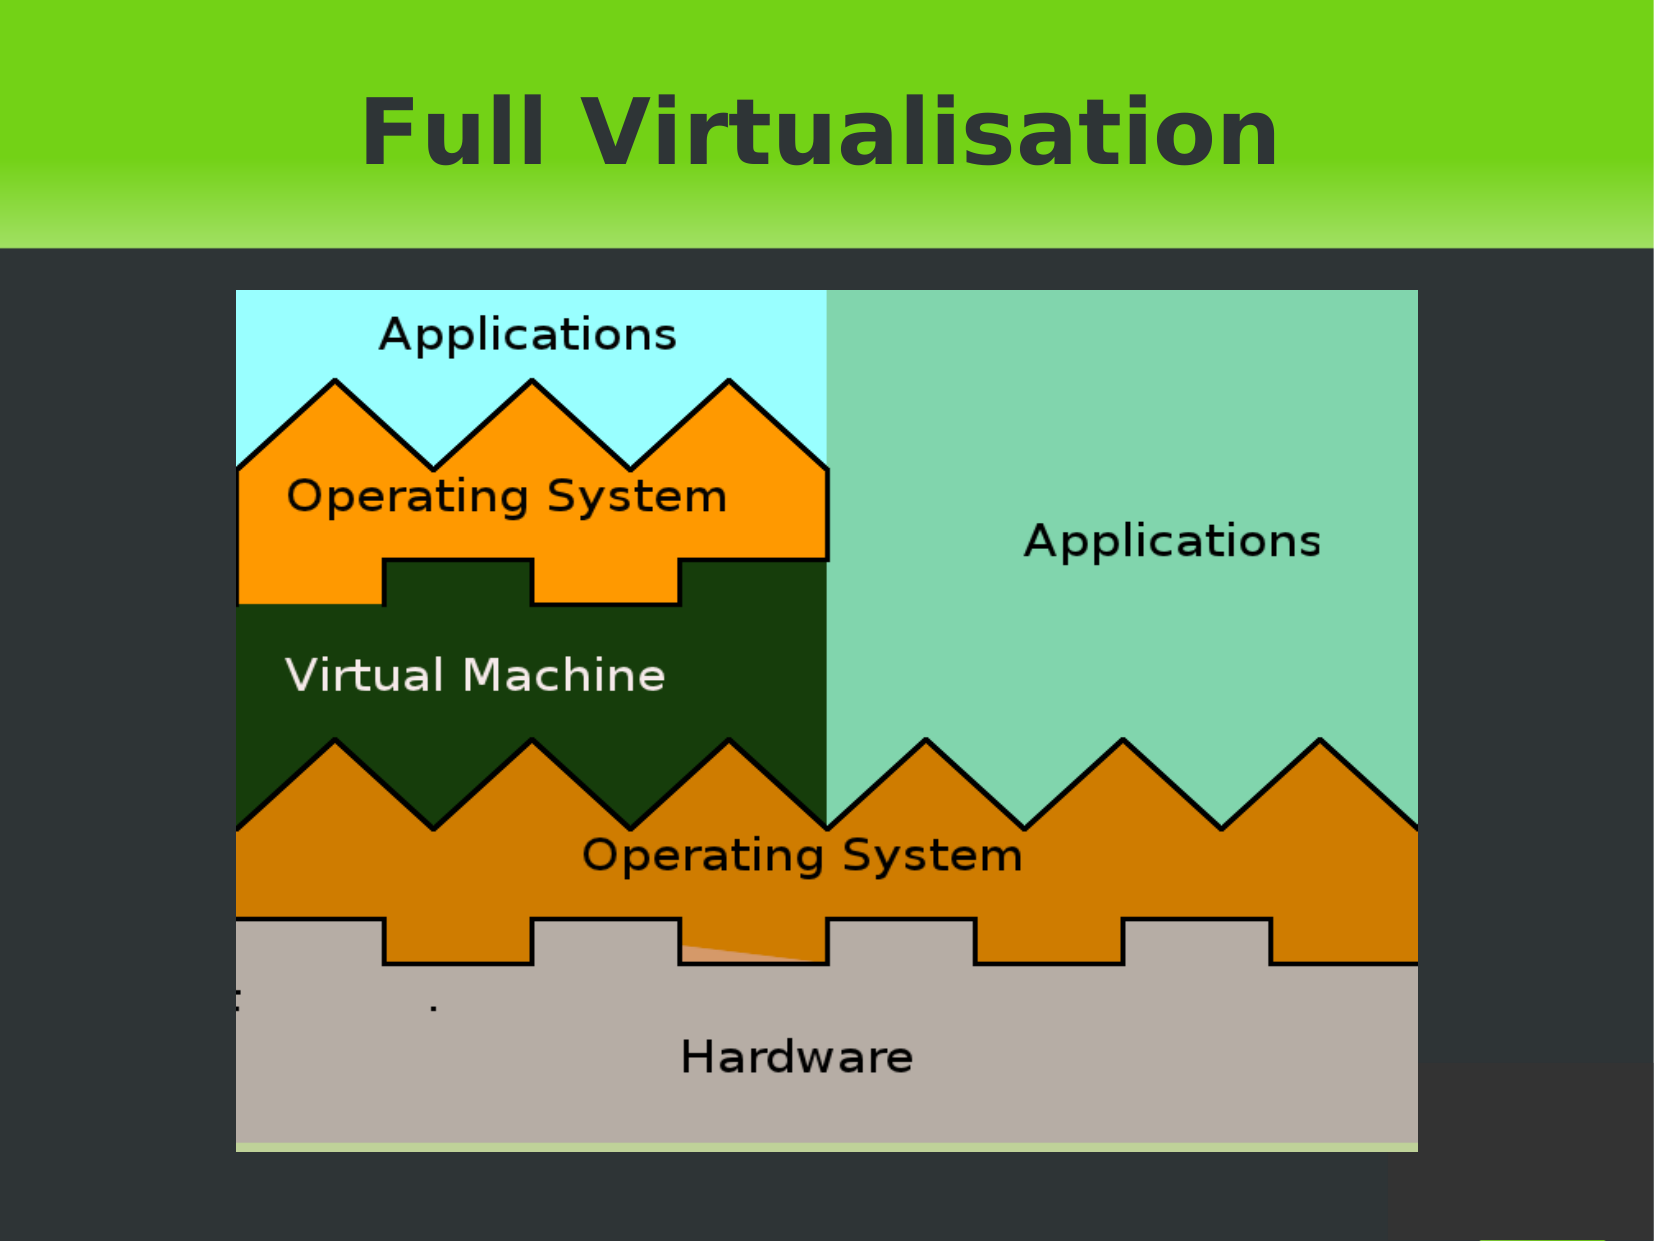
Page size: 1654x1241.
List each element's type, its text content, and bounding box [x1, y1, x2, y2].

title Full Virtualisation [76, 29, 1565, 237]
picture [0, 0, 1654, 1241]
